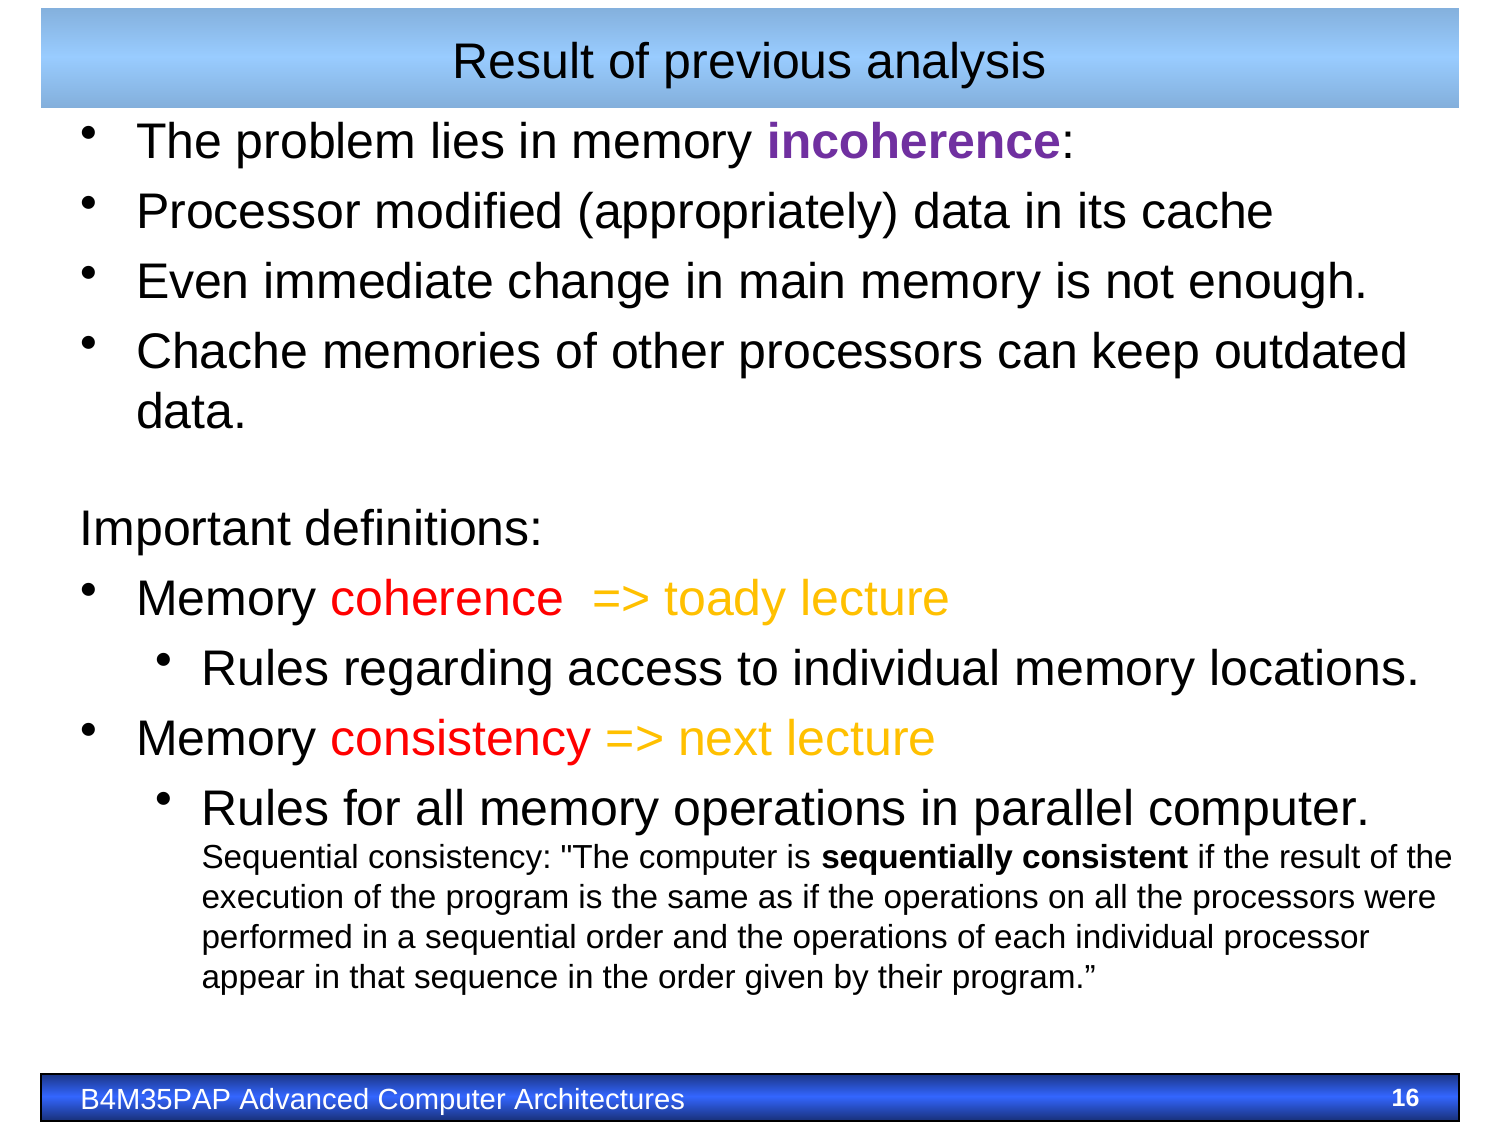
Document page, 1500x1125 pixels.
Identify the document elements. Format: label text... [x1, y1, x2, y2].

list The problem lies in memory incoherence: Processor modified (appropriately) data in its cache Even immediate change in main memory is not enough. Chache memories of other processors can keep outdated data. Important definitions: Memory coherence => toady lecture Rules regarding access to individual memory locations. Memory consistency => next lecture Rules for all memory operations in parallel computer. Sequential consistency: "The computer is sequentially consistent if the result of the execution of the program is the same as if the operations on all the processors were performed in a sequential order and the operations of each individual processor appear in that sequence in the order given by their program.” [64, 101, 1471, 1000]
title Result of previous analysis [41, 8, 1459, 108]
